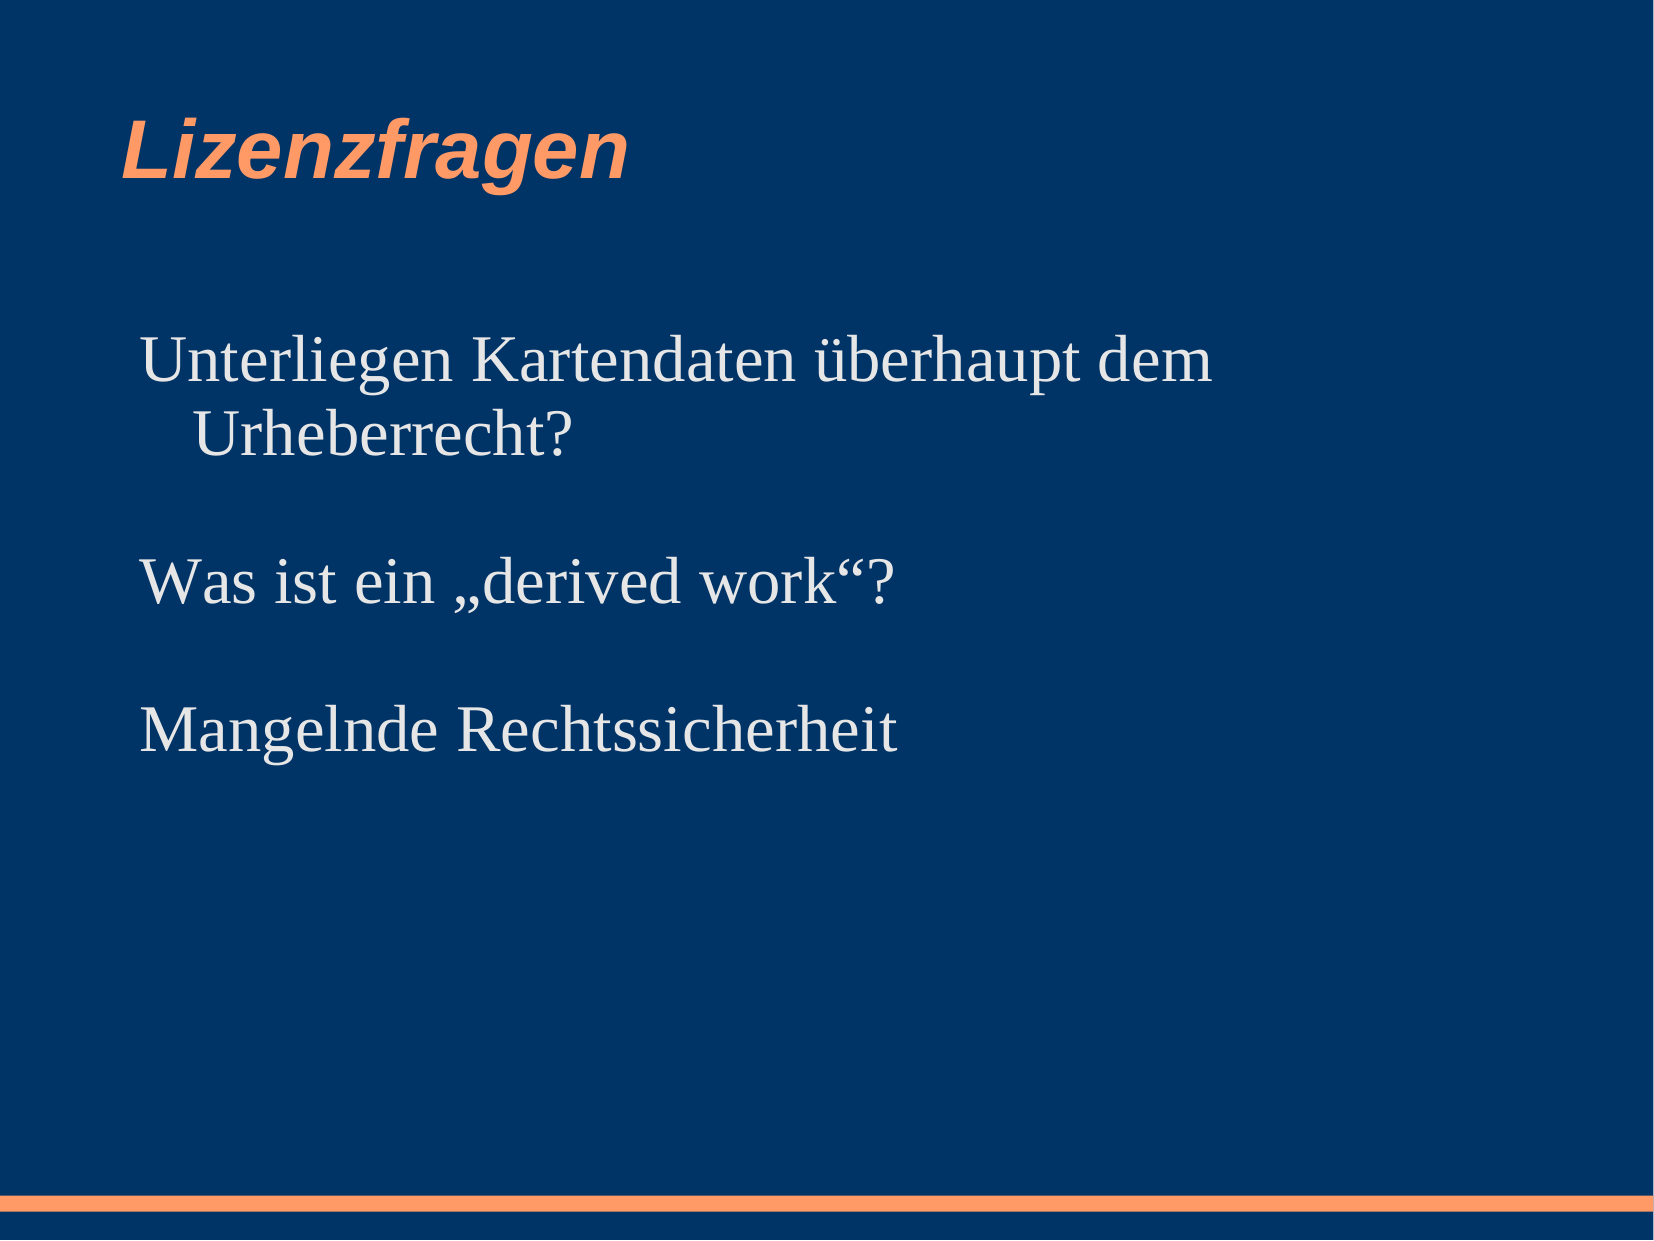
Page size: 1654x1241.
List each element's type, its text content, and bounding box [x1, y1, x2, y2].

list Unterliegen Kartendaten überhaupt dem Urheberrecht? Was ist ein „derived work“? Mangelnde Rechtssicherheit [121, 322, 1561, 1118]
title Lizenzfragen [121, 53, 1534, 247]
